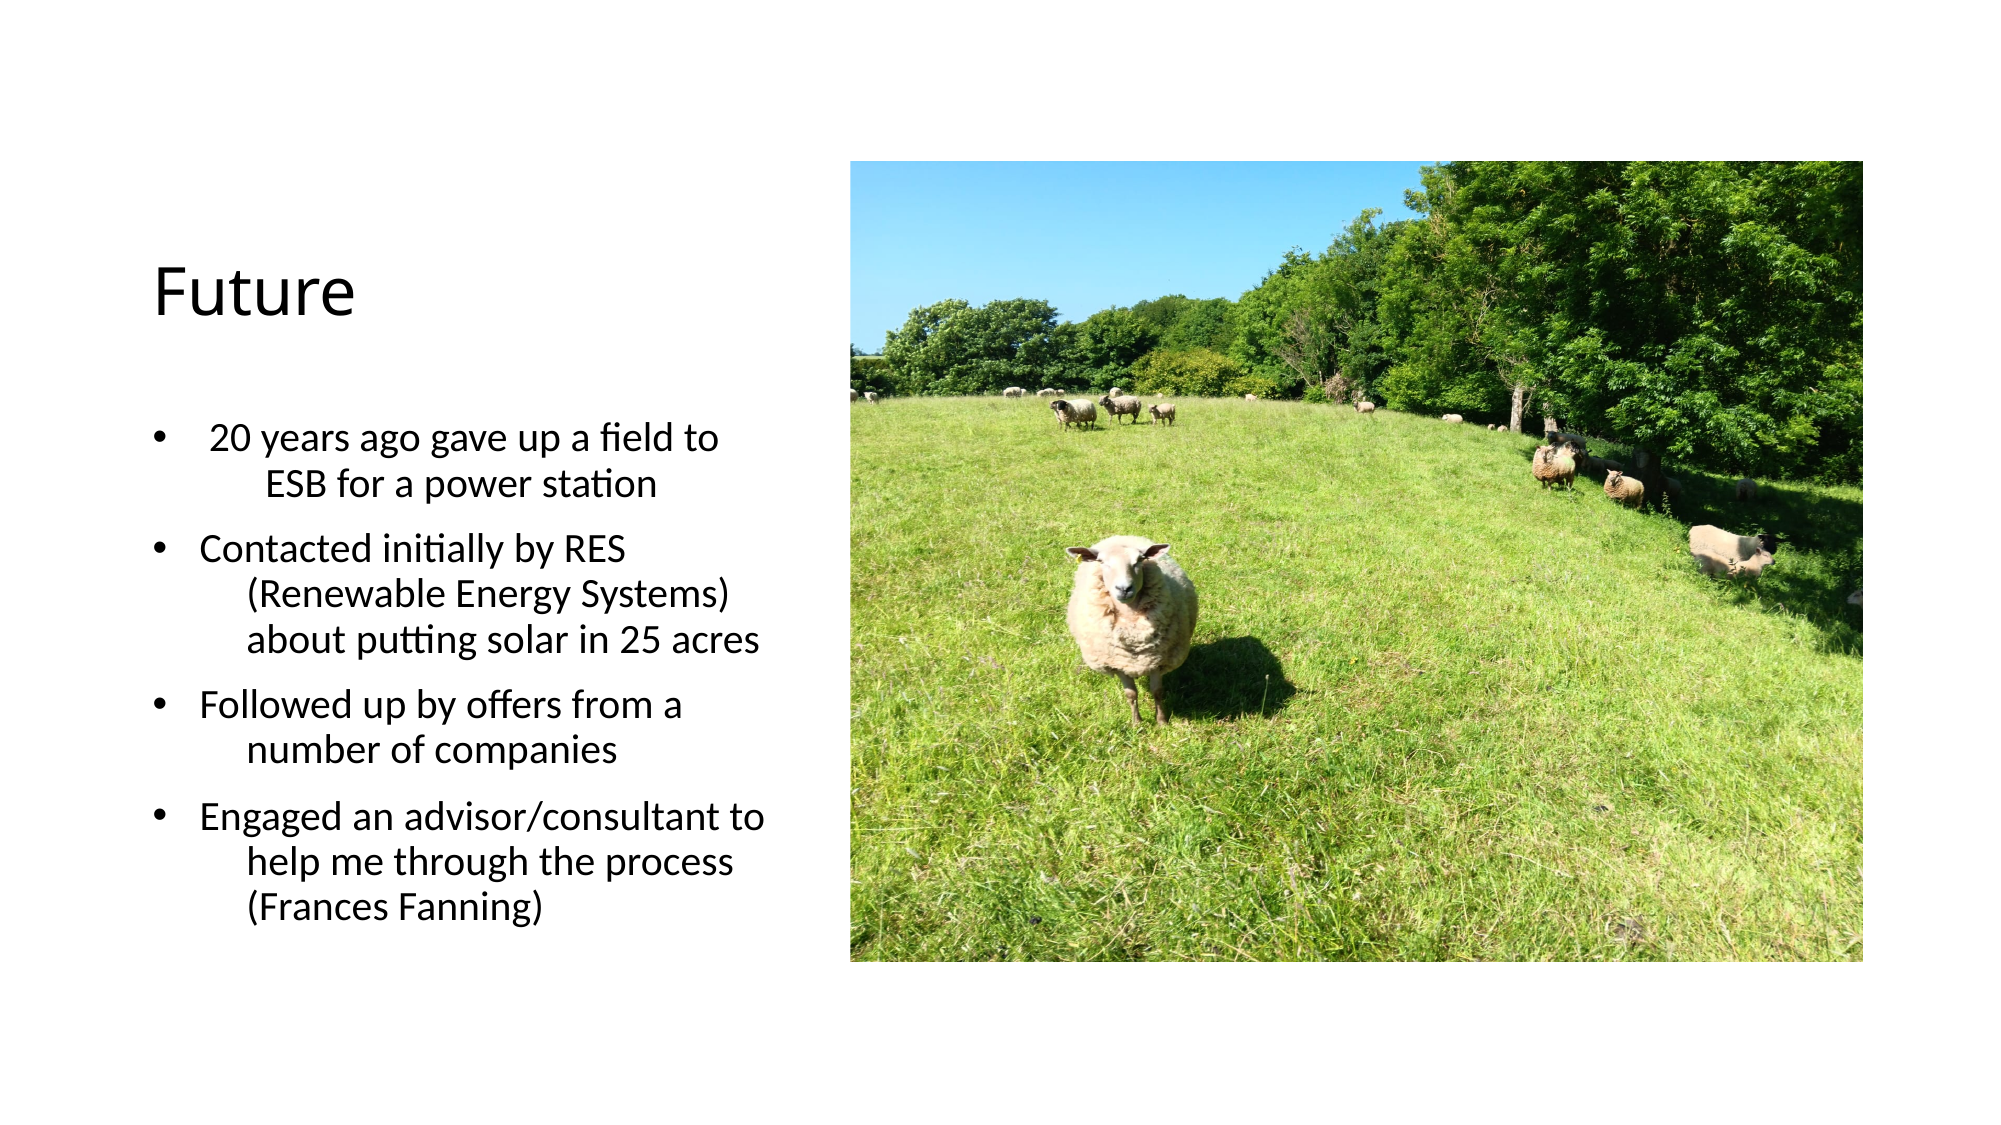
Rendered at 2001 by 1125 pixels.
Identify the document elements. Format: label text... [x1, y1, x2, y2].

list 20 years ago gave up a field to ESB for a power station Contacted initially by RES (Renewable Energy Systems) about putting solar in 25 acres Followed up by offers from a number of companies Engaged an advisor/consultant to help me through the process (Frances Fanning) [137, 337, 783, 963]
picture [850, 161, 1863, 962]
title Future [137, 75, 783, 337]
